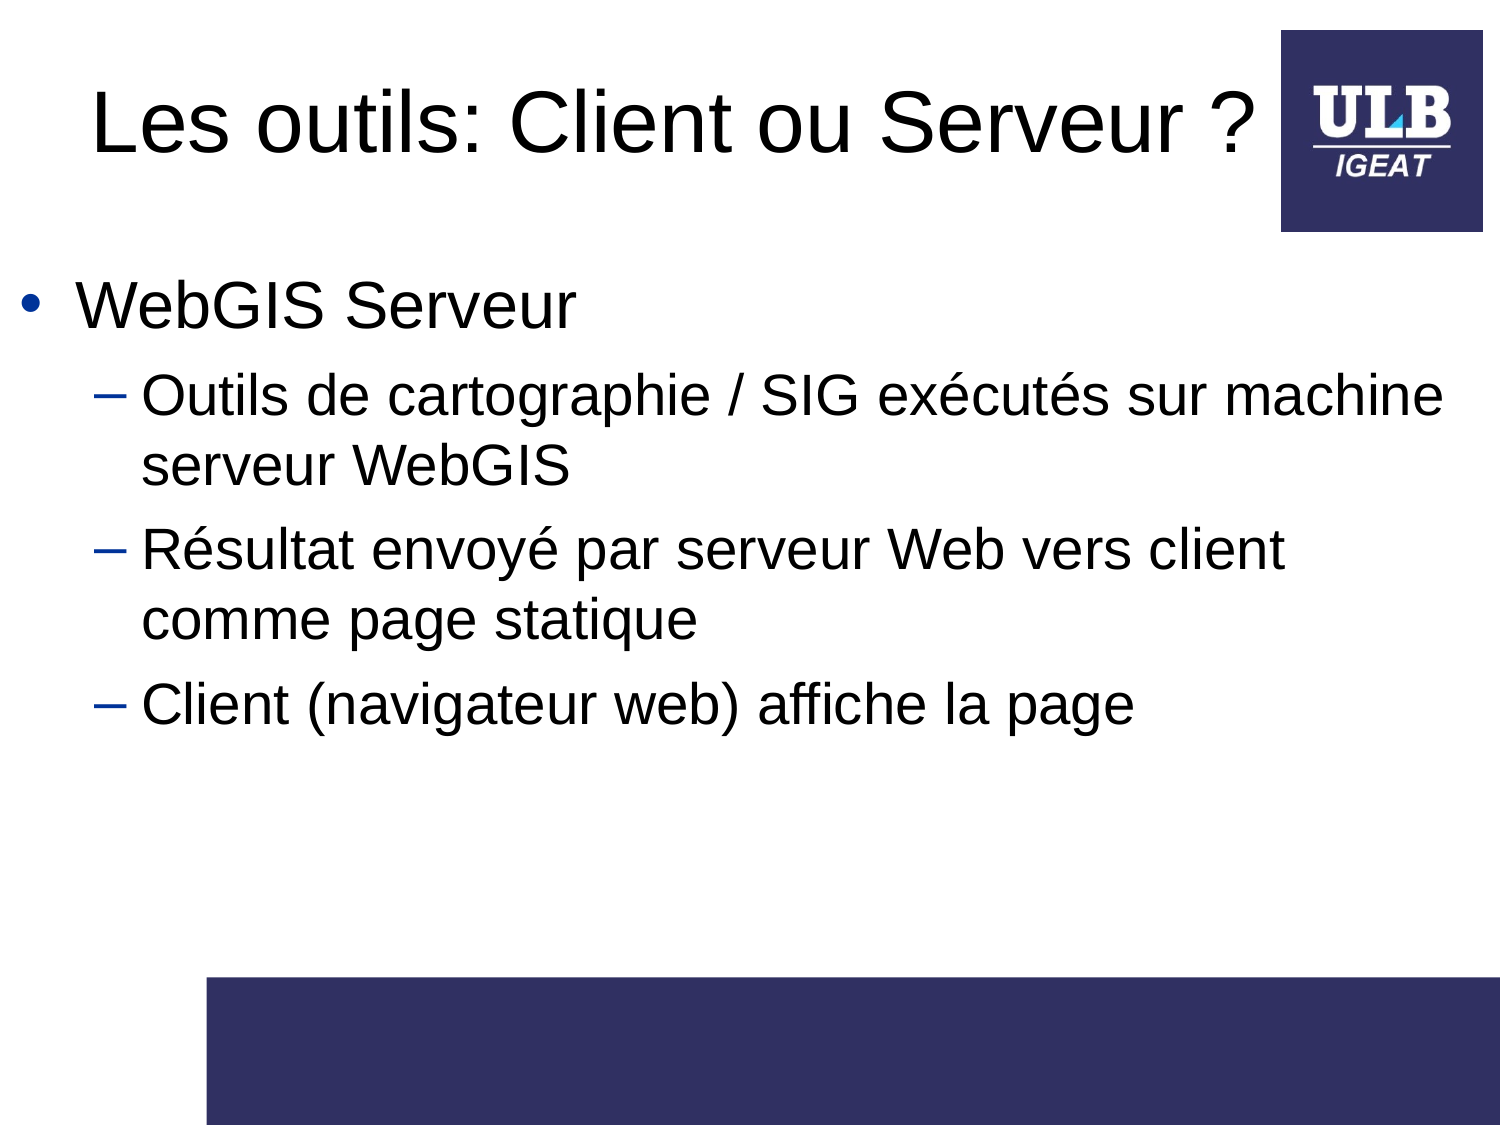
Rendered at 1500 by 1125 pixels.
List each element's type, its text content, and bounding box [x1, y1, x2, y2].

text_box Les outils: Client ou Serveur ? [0, 0, 1350, 235]
picture [1350, 30, 1483, 232]
text_box WebGIS Serveur Outils de cartographie / SIG exécutés sur machine serveur WebGIS Résultat envoyé par serveur Web vers client comme page statique Client (navigateur web) affiche la page [19, 262, 1481, 978]
